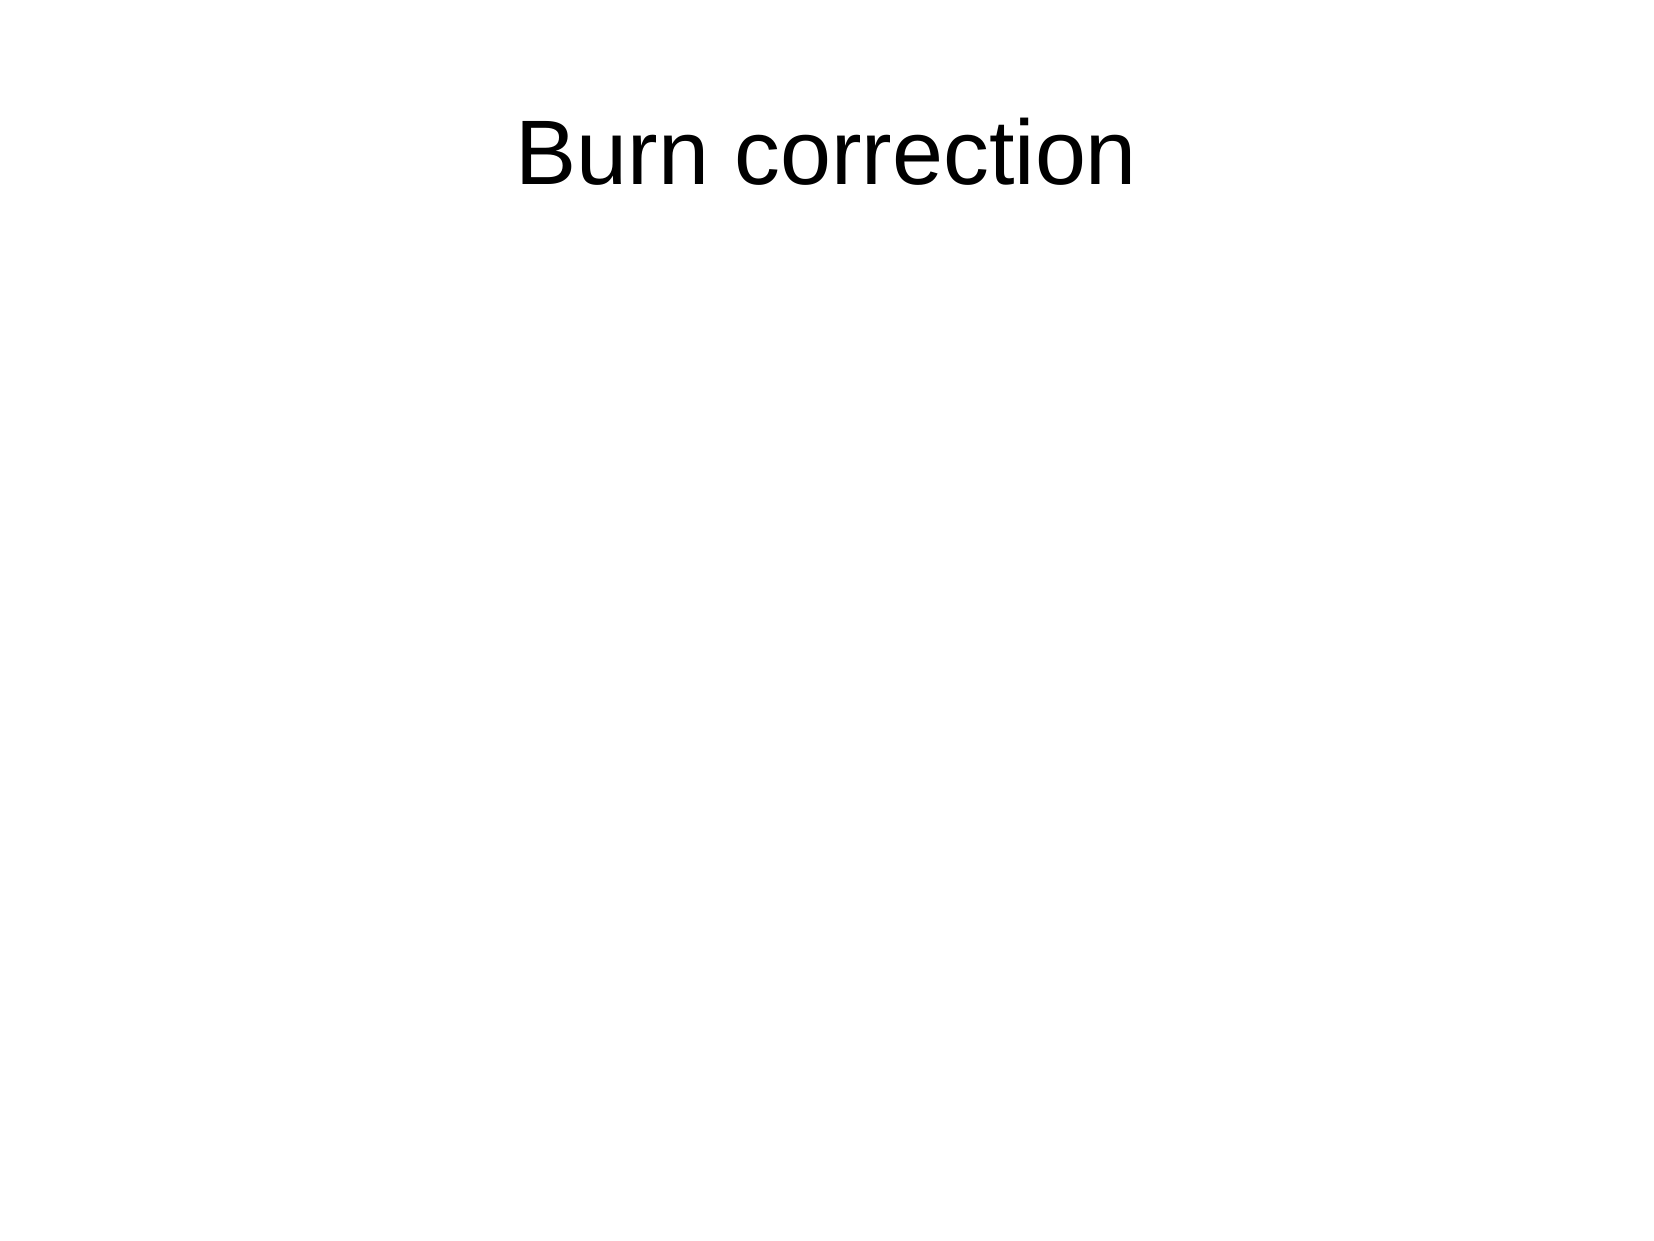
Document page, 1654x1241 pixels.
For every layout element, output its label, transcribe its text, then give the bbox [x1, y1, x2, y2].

title Burn correction [82, 49, 1571, 257]
